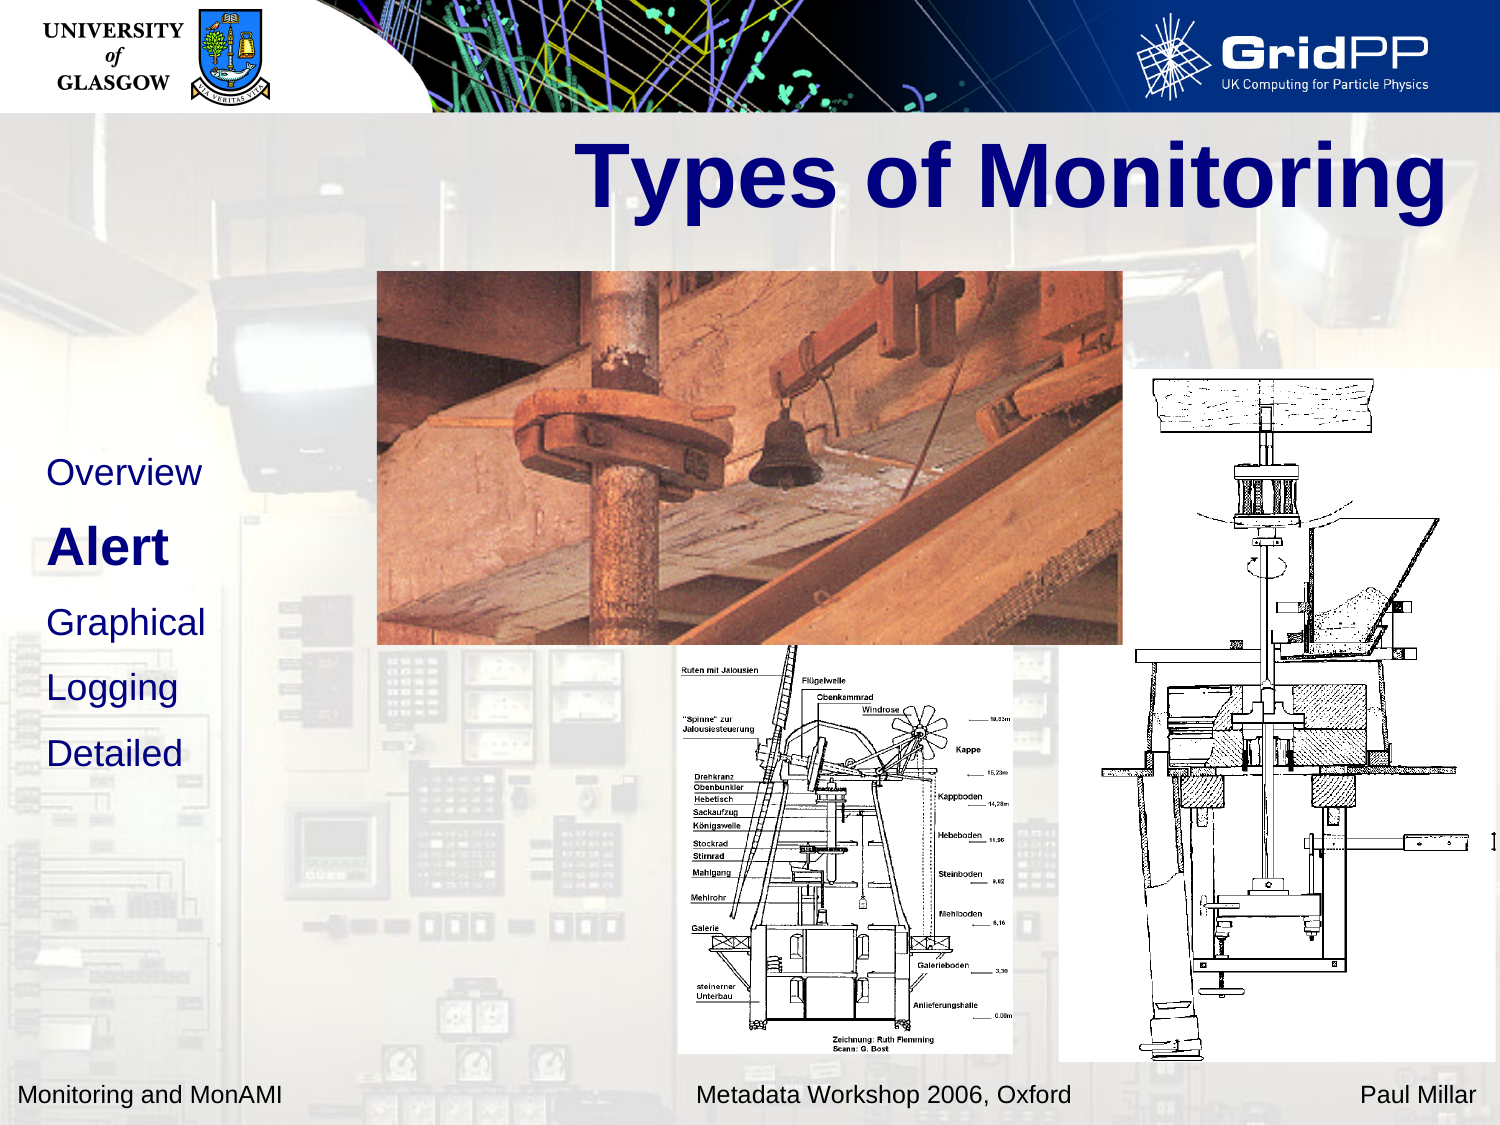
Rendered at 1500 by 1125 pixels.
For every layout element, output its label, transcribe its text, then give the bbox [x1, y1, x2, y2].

picture [0, 0, 1500, 1125]
title Types of Monitoring [568, 127, 1457, 230]
text_box Overview Alert Graphical Logging Detailed [46, 451, 562, 775]
